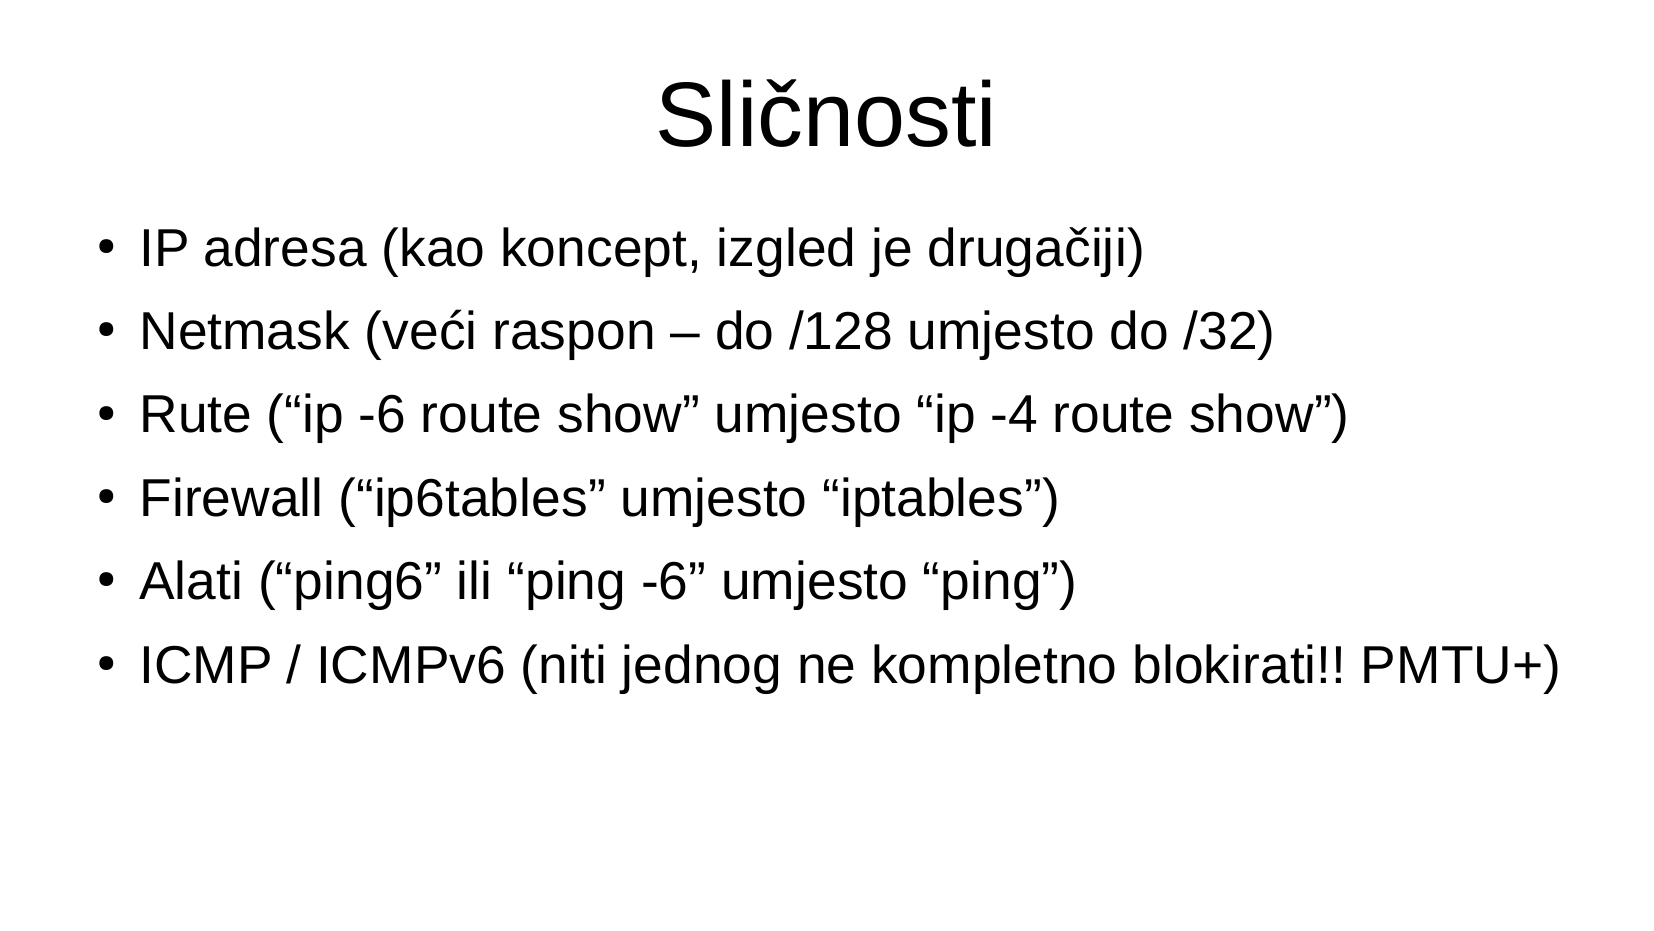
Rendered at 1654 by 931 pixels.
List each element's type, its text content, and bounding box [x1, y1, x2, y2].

title Sličnosti [82, 37, 1571, 193]
list IP adresa (kao koncept, izgled je drugačiji) Netmask (veći raspon – do /128 umjesto do /32) Rute (“ip -6 route show” umjesto “ip -4 route show”) Firewall (“ip6tables” umjesto “iptables”) Alati (“ping6” ili “ping -6” umjesto “ping”) ICMP / ICMPv6 (niti jednog ne kompletno blokirati!! PMTU+) [82, 217, 1571, 758]
